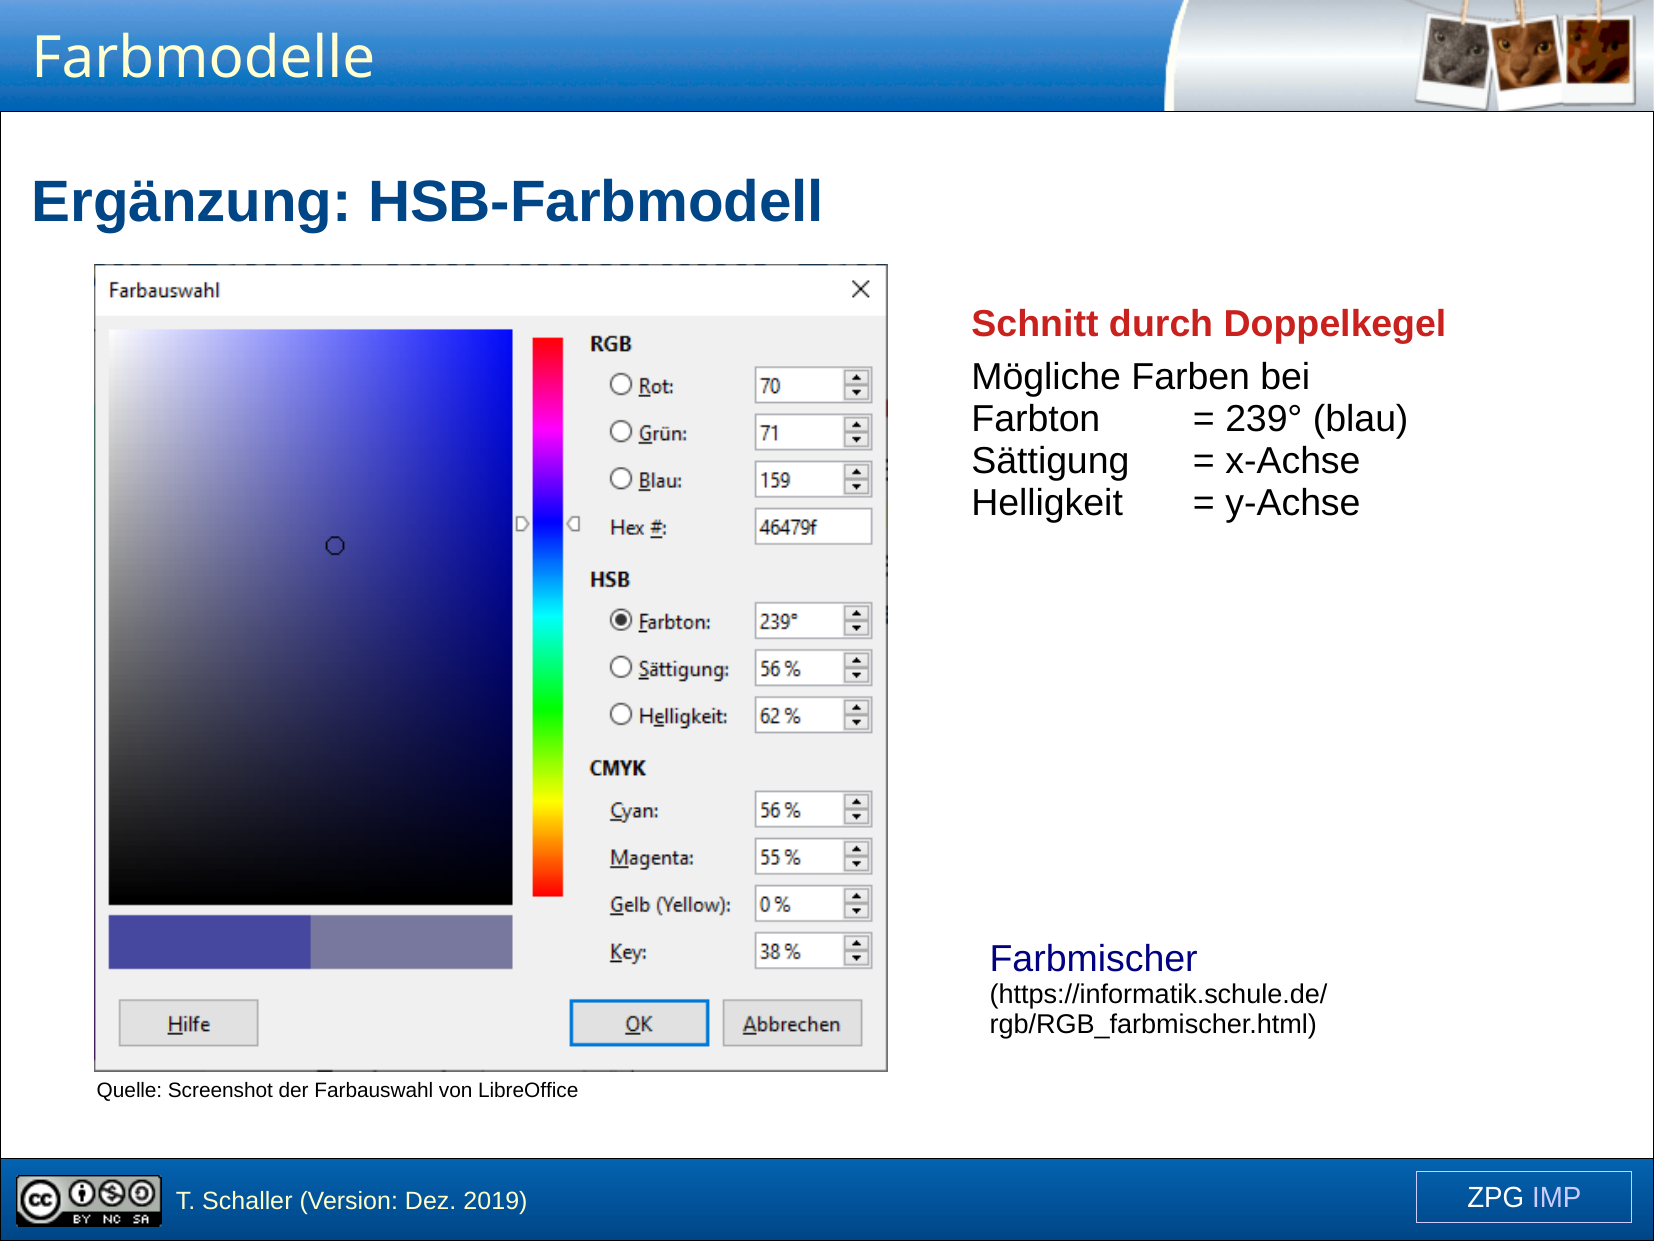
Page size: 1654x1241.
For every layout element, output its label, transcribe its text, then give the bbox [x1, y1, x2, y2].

title Farbmodelle [31, 16, 1151, 94]
picture [0, 0, 1654, 111]
text_box Ergänzung: HSB-Farbmodell [31, 168, 1467, 236]
text_box Farbmischer (https://informatik.schule.de/ rgb/RGB_farbmischer.html) [974, 929, 1360, 1048]
picture [16, 1175, 162, 1227]
text_box Quelle: Screenshot der Farbauswahl von LibreOffice [96, 1078, 799, 1126]
text_box Mögliche Farben bei Farbton = 239° (blau) Sättigung = x-Achse Helligkeit = y-Achse [956, 352, 1494, 531]
picture [94, 264, 888, 1072]
text_box Schnitt durch Doppelkegel [956, 294, 1559, 352]
